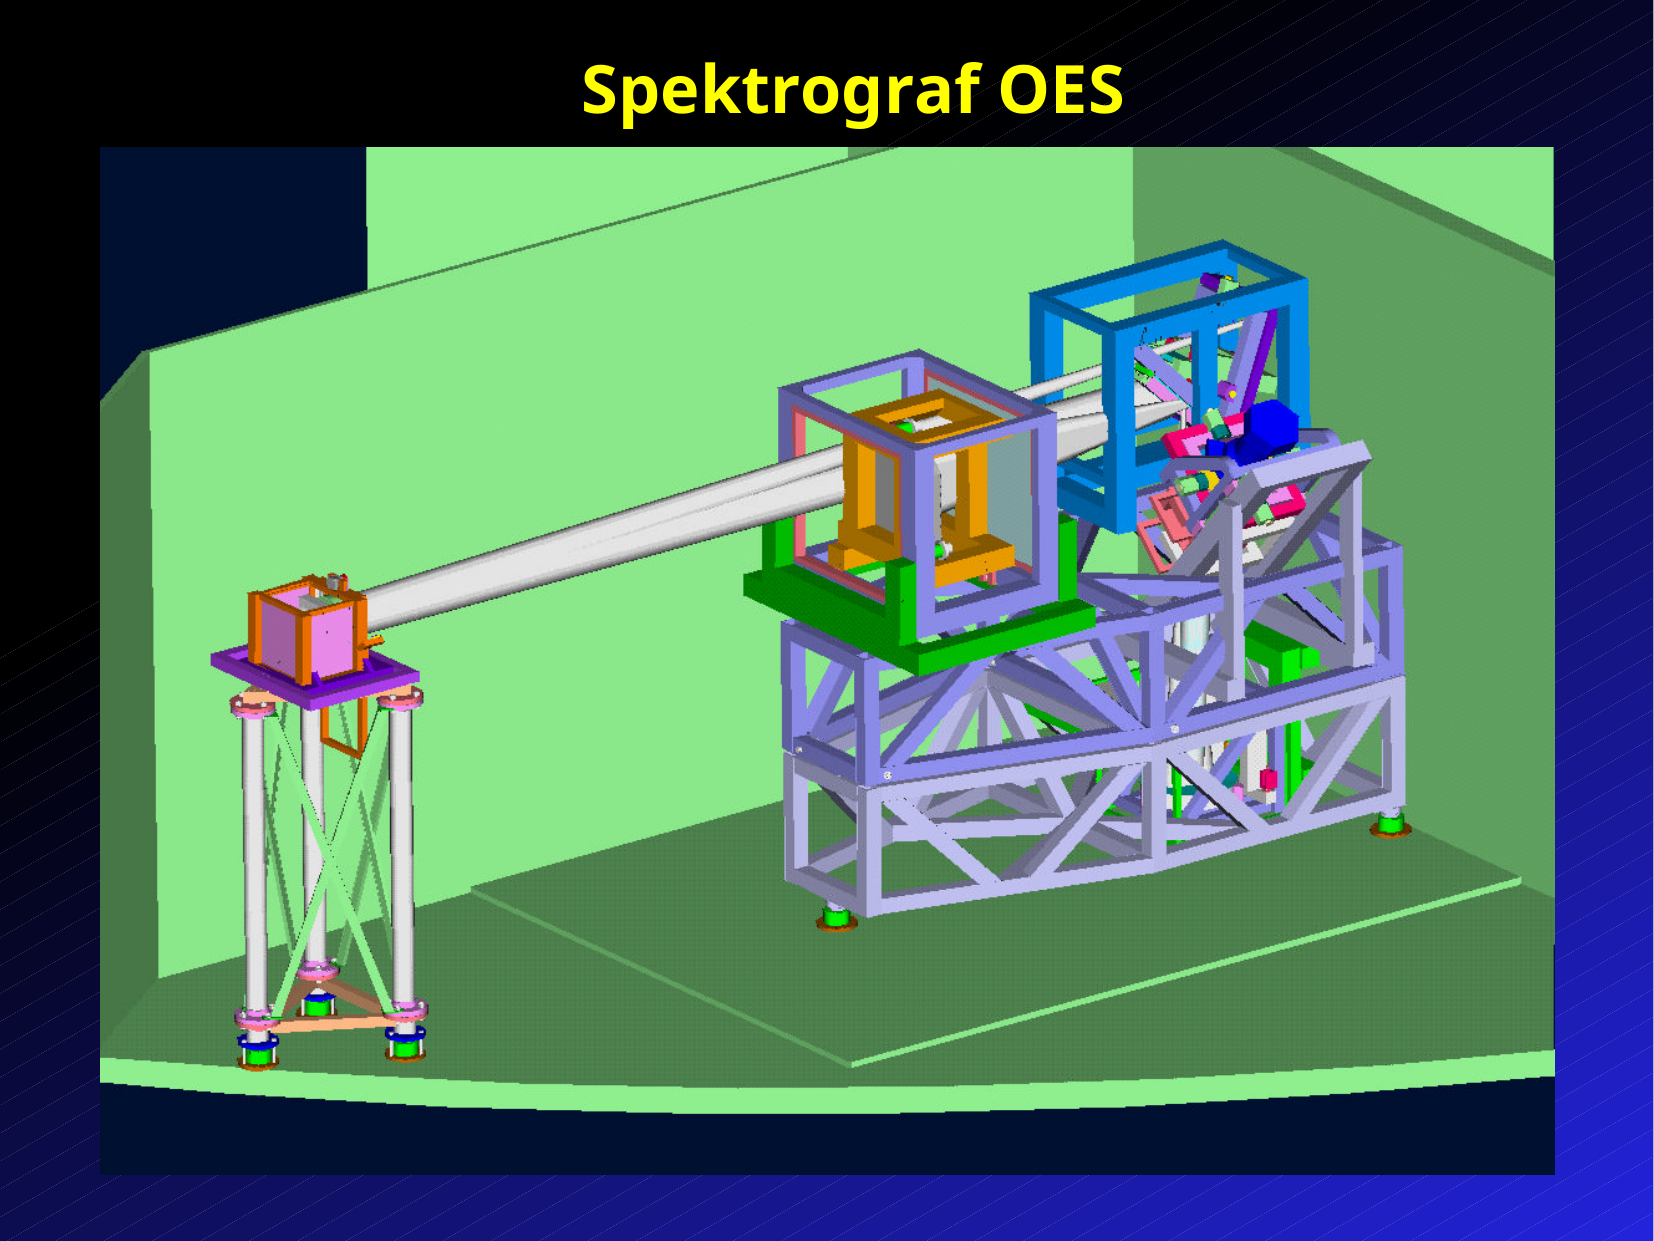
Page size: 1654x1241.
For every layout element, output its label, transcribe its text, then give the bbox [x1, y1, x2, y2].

title Spektrograf OES [118, 27, 1607, 148]
picture [100, 147, 1555, 1175]
